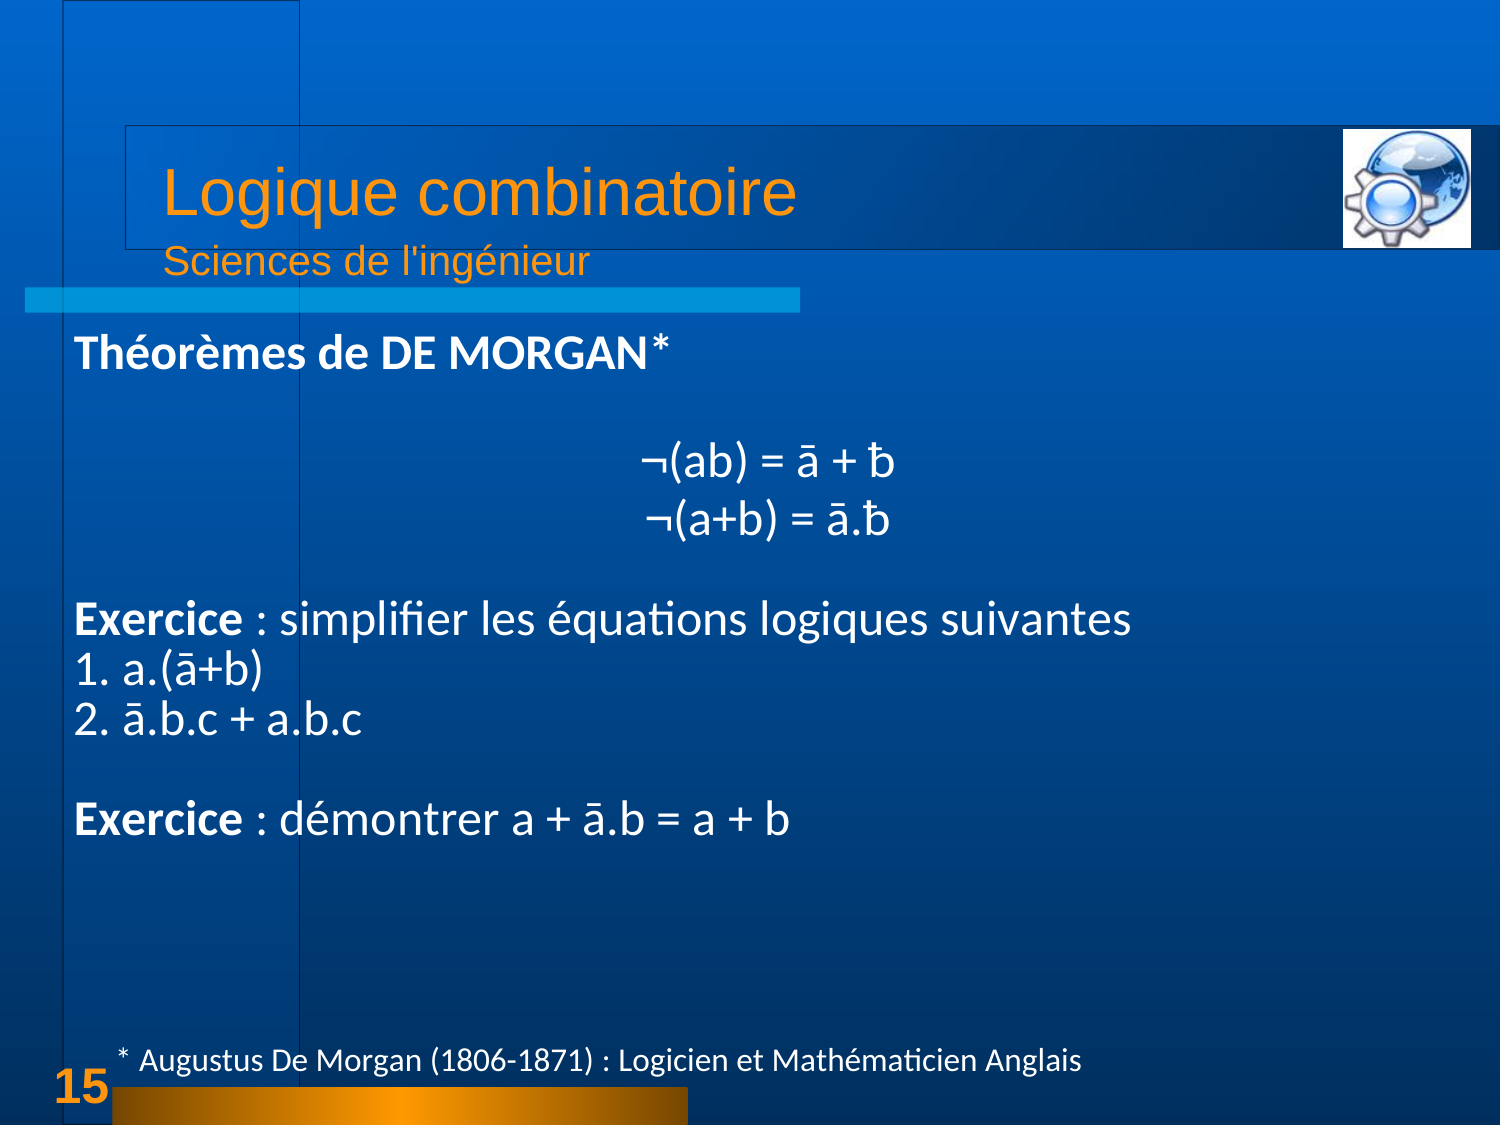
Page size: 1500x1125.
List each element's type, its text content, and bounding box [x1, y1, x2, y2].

text_box Théorèmes de DE MORGAN* ¬(ab) = ā + ƀ ¬(a+b) = ā.ƀ Exercice : simplifier les équations logiques suivantes 1. a.(ā+b) 2. ā.b.c + a.b.c Exercice : démontrer a + ā.b = a + b [59, 324, 1477, 975]
text_box * Augustus De Morgan (1806-1871) : Logicien et Mathématicien Anglais [100, 1039, 1312, 1095]
picture [1343, 129, 1471, 248]
